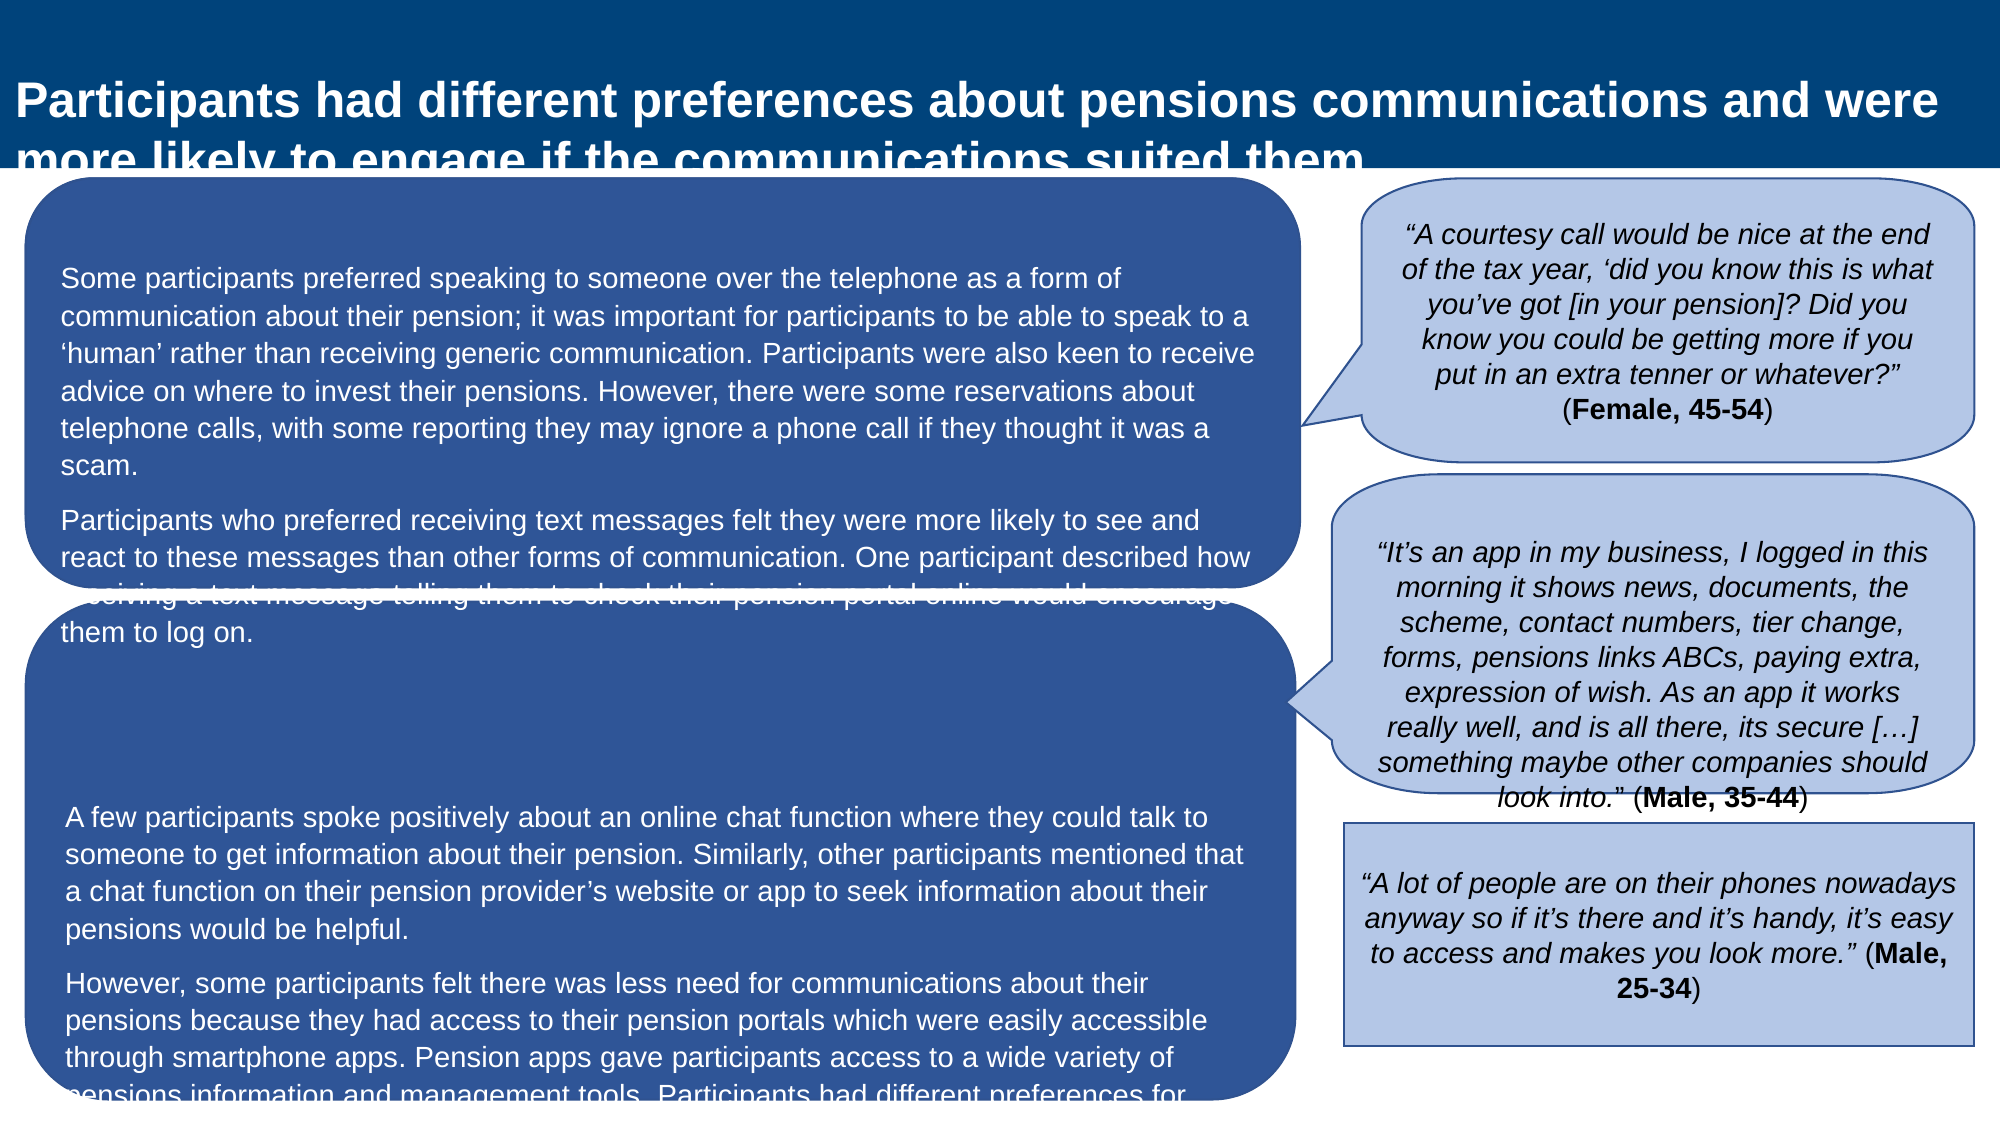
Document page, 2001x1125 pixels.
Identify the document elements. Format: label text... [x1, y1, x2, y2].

text_box A few participants spoke positively about an online chat function where they could talk to someone to get information about their pension. Similarly, other participants mentioned that a chat function on their pension provider’s website or app to seek information about their pensions would be helpful. However, some participants felt there was less need for communications about their pensions because they had access to their pension portals which were easily accessible through smartphone apps. Pension apps gave participants access to a wide variety of pensions information and management tools. Participants had different preferences for types of pensions communications but there were no clear patterns across age, gender or income. This suggests that the types of pensions communications that providers use should be tailored to individual needs to ensure the highest levels of engagement. [25, 601, 1296, 1100]
title “A lot of people are on their phones nowadays anyway so if it’s there and it’s handy, it’s easy to access and makes you look more.” (Male, 25-34) [1343, 822, 1975, 1046]
text_box Some participants preferred speaking to someone over the telephone as a form of communication about their pension; it was important for participants to be able to speak to a ‘human’ rather than receiving generic communication. Participants were also keen to receive advice on where to invest their pensions. However, there were some reservations about telephone calls, with some reporting they may ignore a phone call if they thought it was a scam. Participants who preferred receiving text messages felt they were more likely to see and react to these messages than other forms of communication. One participant described how receiving a text message telling them to check their pension portal online would encourage them to log on. [25, 178, 1301, 588]
text_box Participants had different preferences about pensions communications and were more likely to engage if the communications suited them [0, 0, 2000, 169]
text_box “It’s an app in my business, I logged in this morning it shows news, documents, the scheme, contact numbers, tier change, forms, pensions links ABCs, paying extra, expression of wish. As an app it works really well, and is all there, its secure […] something maybe other companies should look into.” (Male, 35-44) [1285, 474, 1975, 794]
text_box “A courtesy call would be nice at the end of the tax year, ‘did you know this is what you’ve got [in your pension]? Did you know you could be getting more if you put in an extra tenner or whatever?” (Female, 45-54) [1302, 178, 1975, 463]
